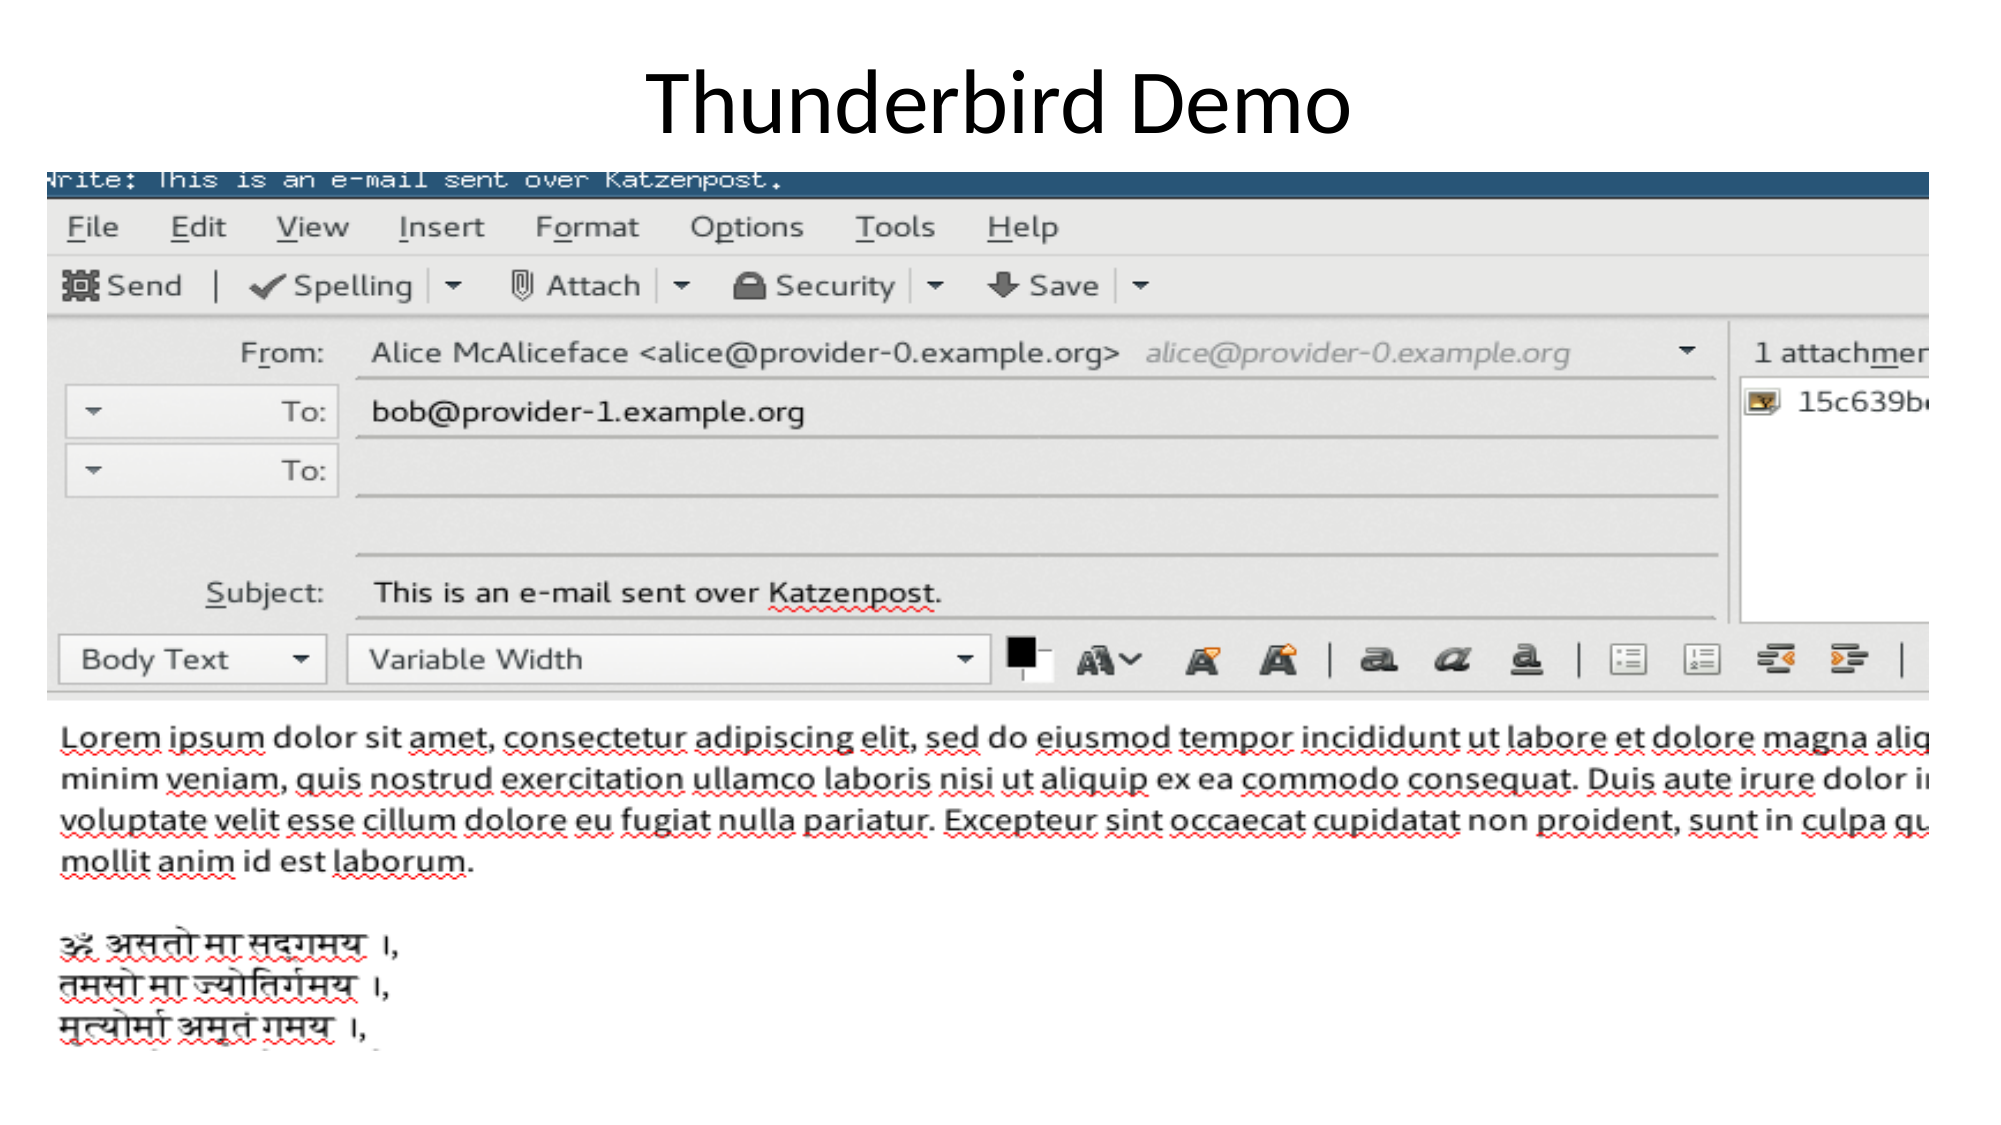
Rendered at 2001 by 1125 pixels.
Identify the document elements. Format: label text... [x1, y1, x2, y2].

text_box Thunderbird Demo [99, 3, 1900, 172]
picture [47, 172, 1929, 1051]
